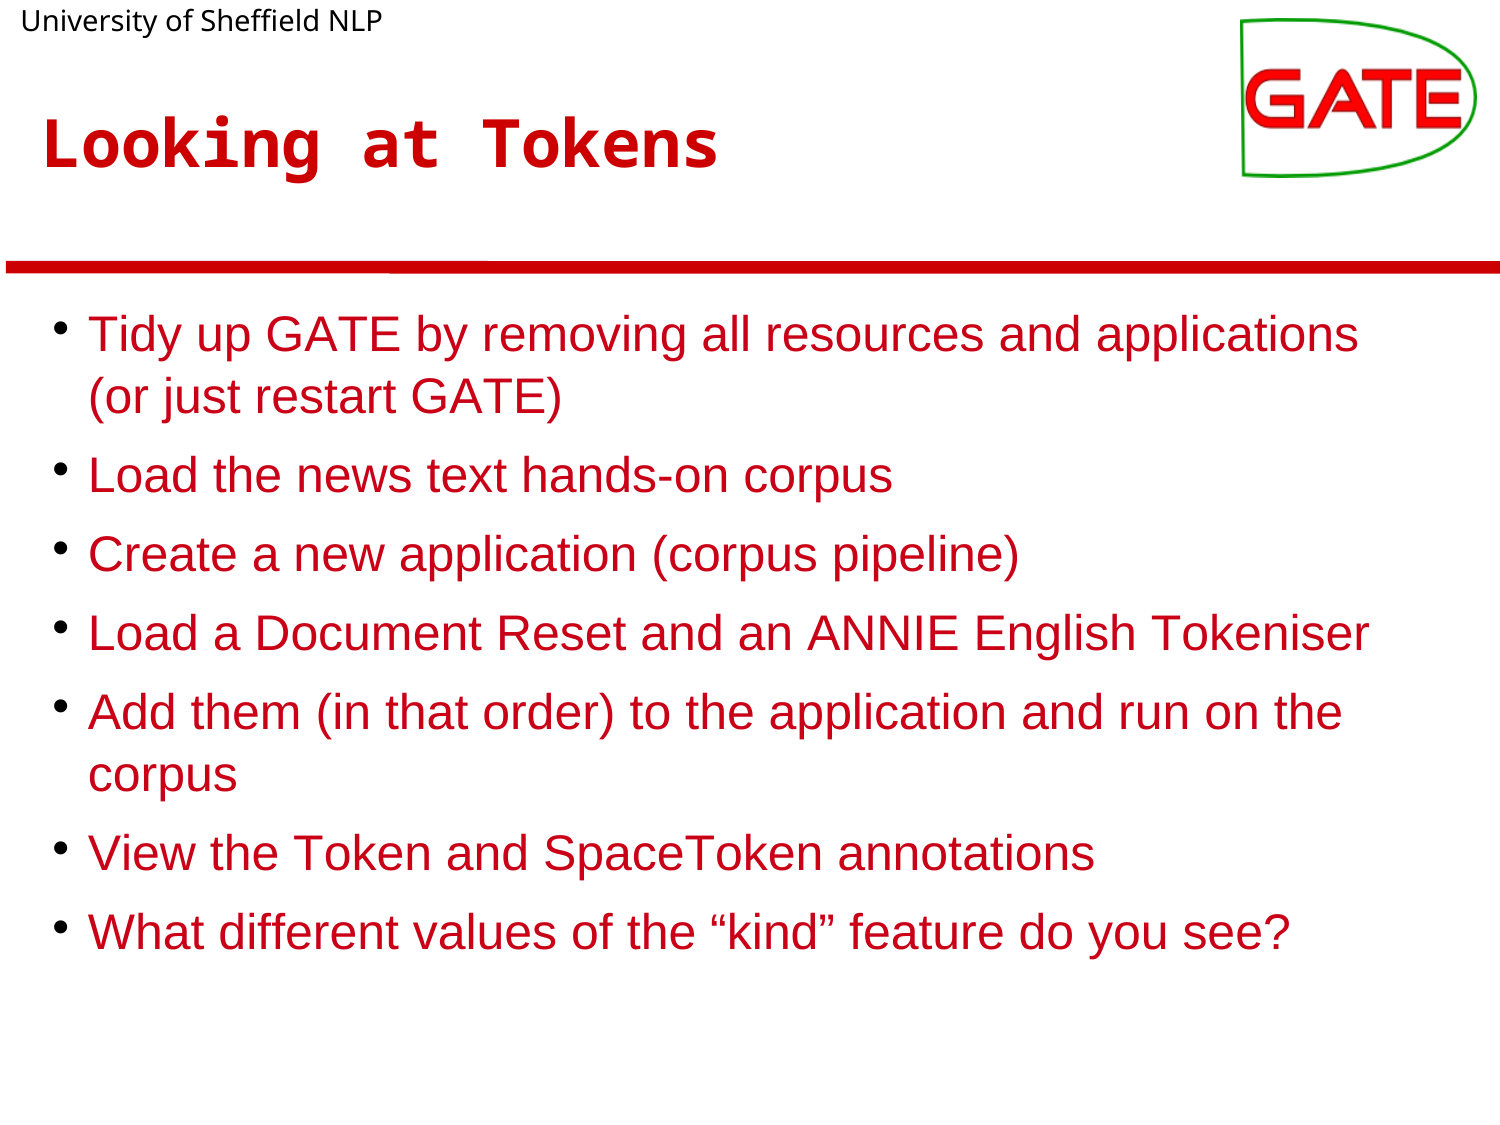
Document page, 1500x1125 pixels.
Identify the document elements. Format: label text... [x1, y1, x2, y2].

text_box Tidy up GATE by removing all resources and applications (or just restart GATE) Load the news text hands-on corpus Create a new application (corpus pipeline) Load a Document Reset and an ANNIE English Tokeniser Add them (in that order) to the application and run on the corpus View the Token and SpaceToken annotations What different values of the “kind” feature do you see? [0, 290, 1421, 1125]
picture [1240, 18, 1477, 178]
text_box Looking at Tokens [41, 45, 1387, 243]
